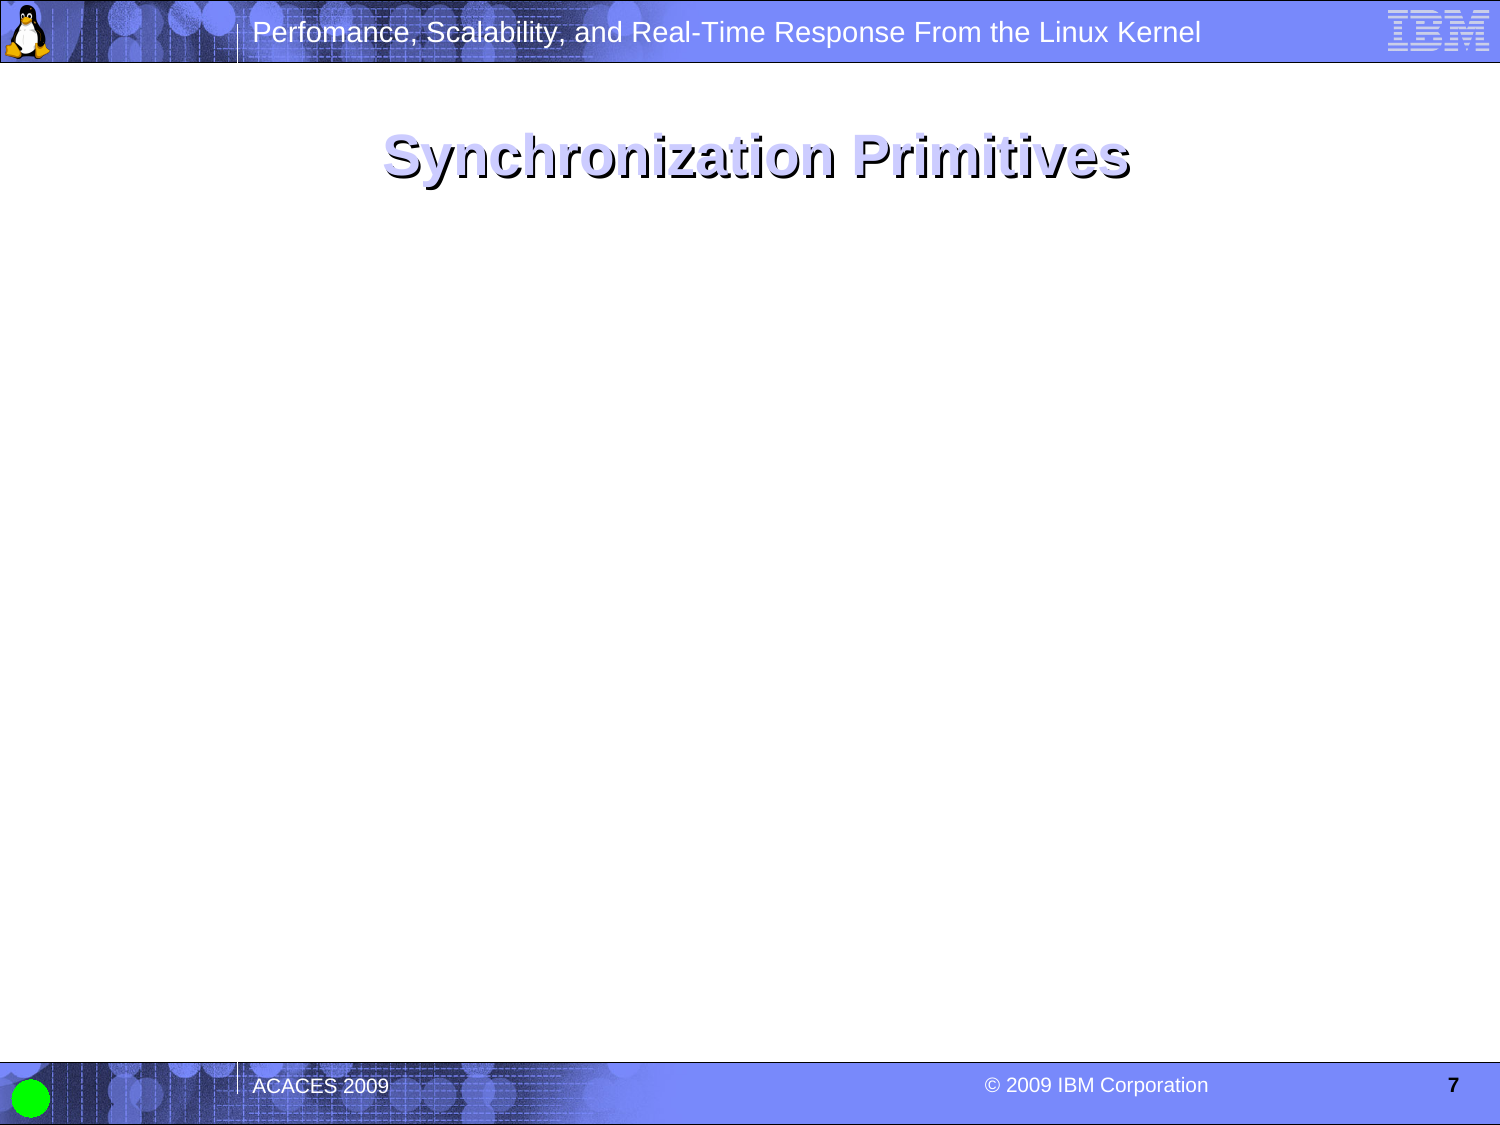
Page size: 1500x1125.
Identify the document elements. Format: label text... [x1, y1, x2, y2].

text_box [11, 1079, 50, 1118]
title Synchronization Primitives [79, 124, 1433, 192]
picture [1, 1, 1500, 62]
picture [0, 1063, 1500, 1124]
